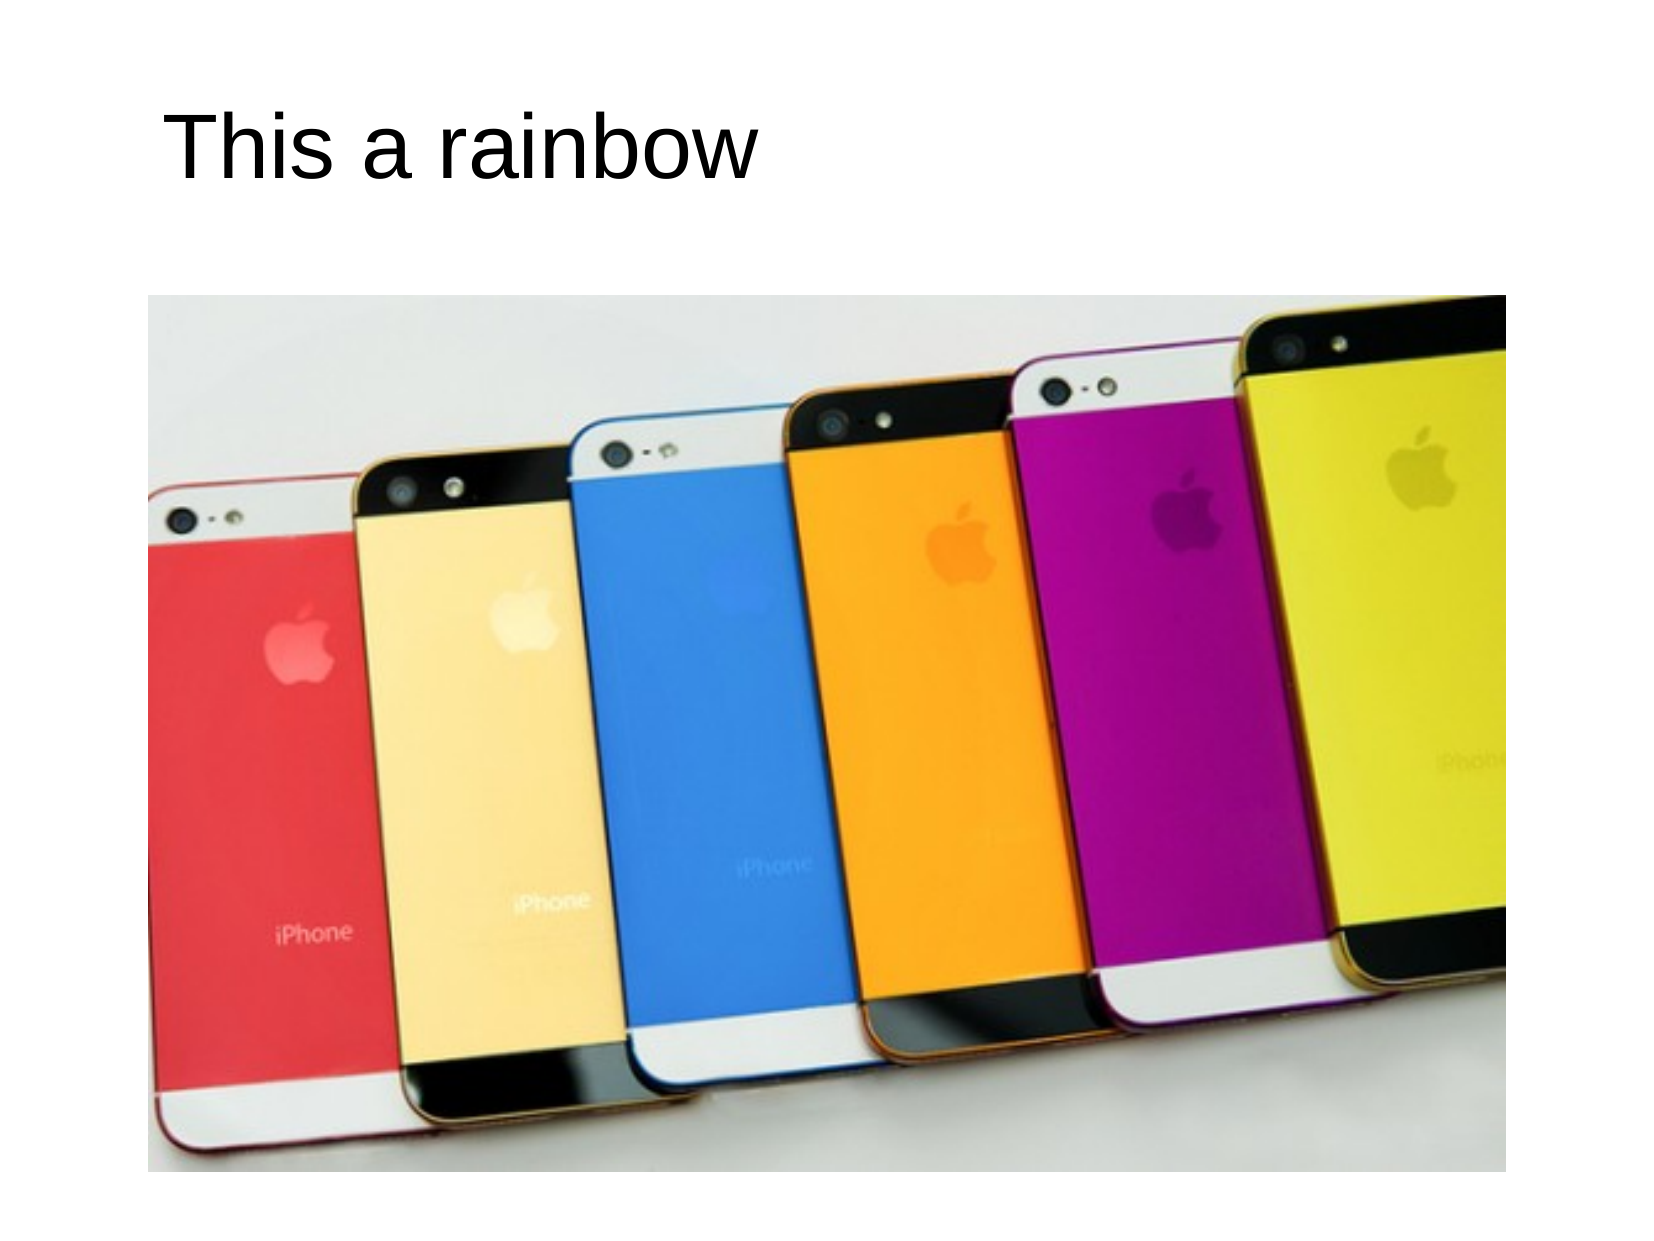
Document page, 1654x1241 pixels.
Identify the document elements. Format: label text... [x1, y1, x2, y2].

text_box This a rainbow [147, 88, 1595, 206]
picture [148, 295, 1506, 1172]
